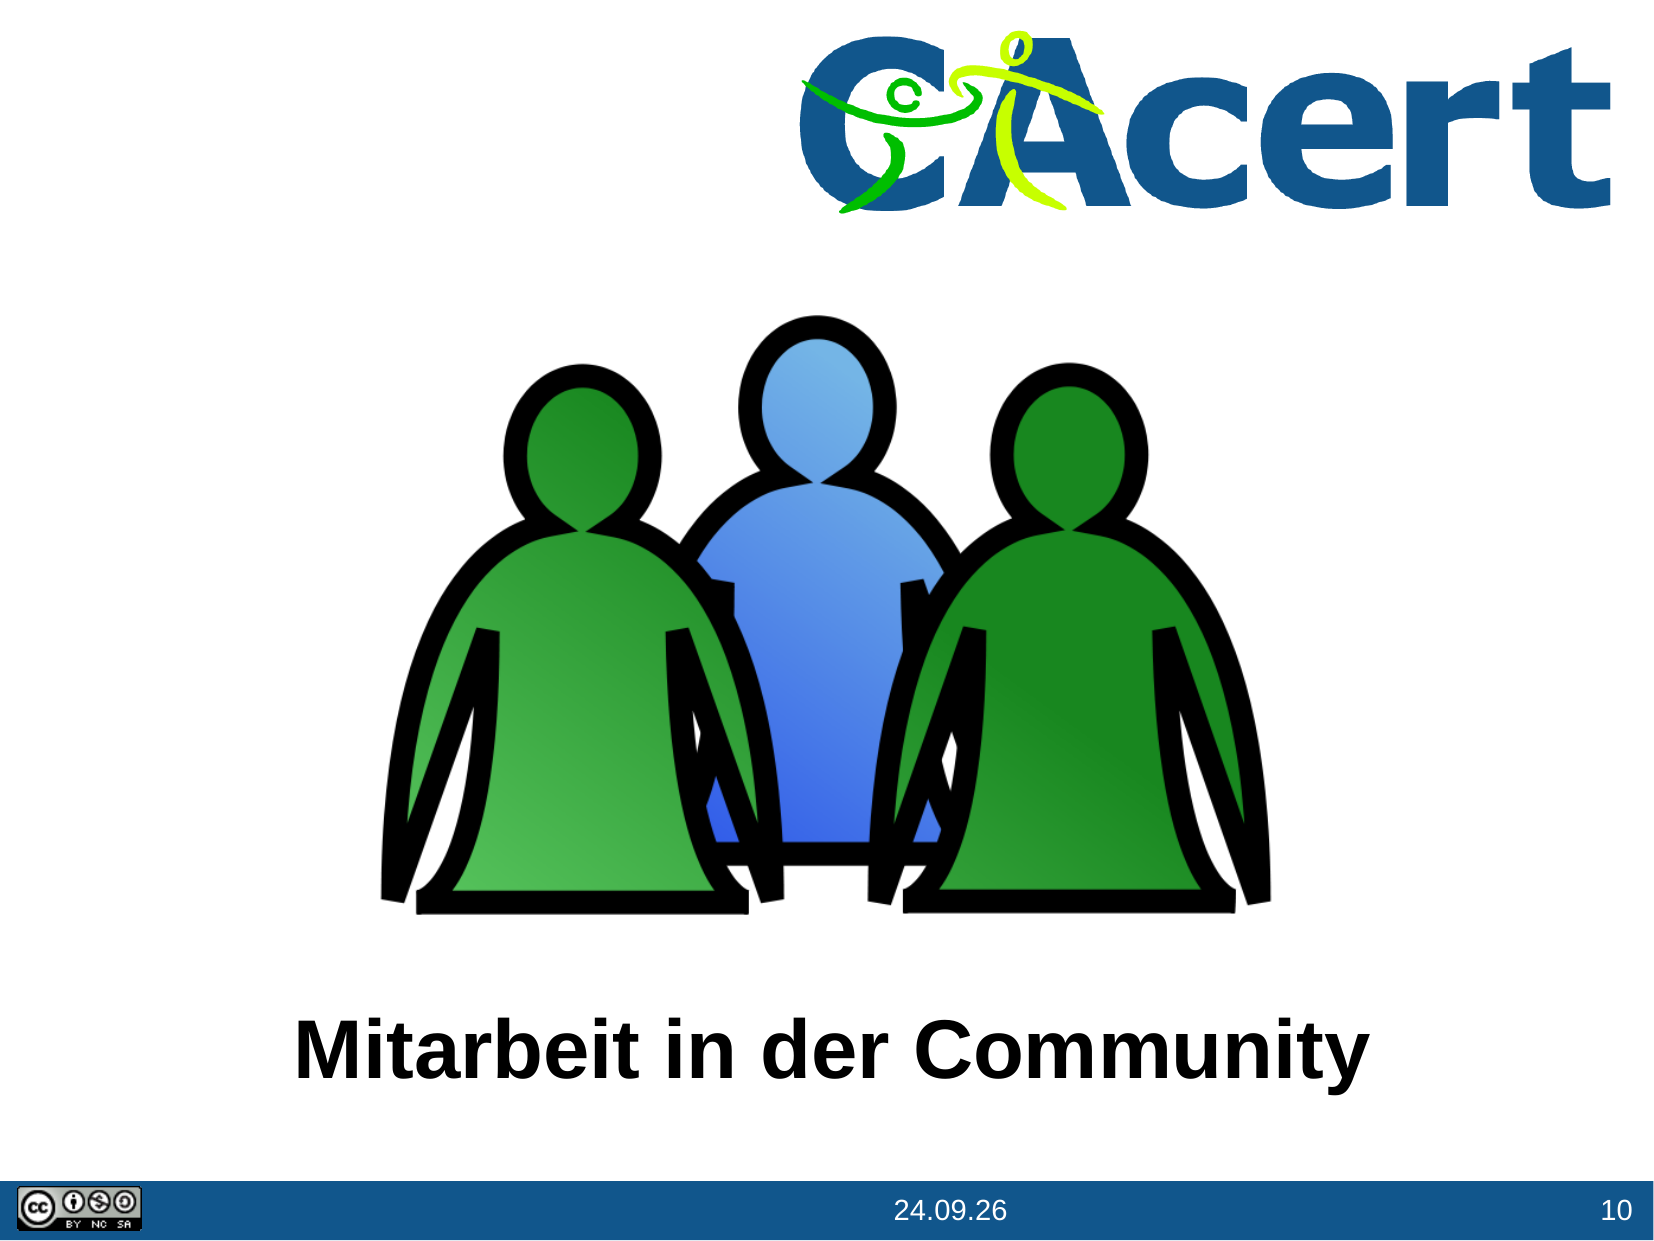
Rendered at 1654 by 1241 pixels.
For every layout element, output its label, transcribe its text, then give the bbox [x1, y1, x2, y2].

picture [17, 1186, 142, 1231]
picture [352, 27, 1613, 1089]
title Mitarbeit in der Community [88, 958, 1577, 1140]
